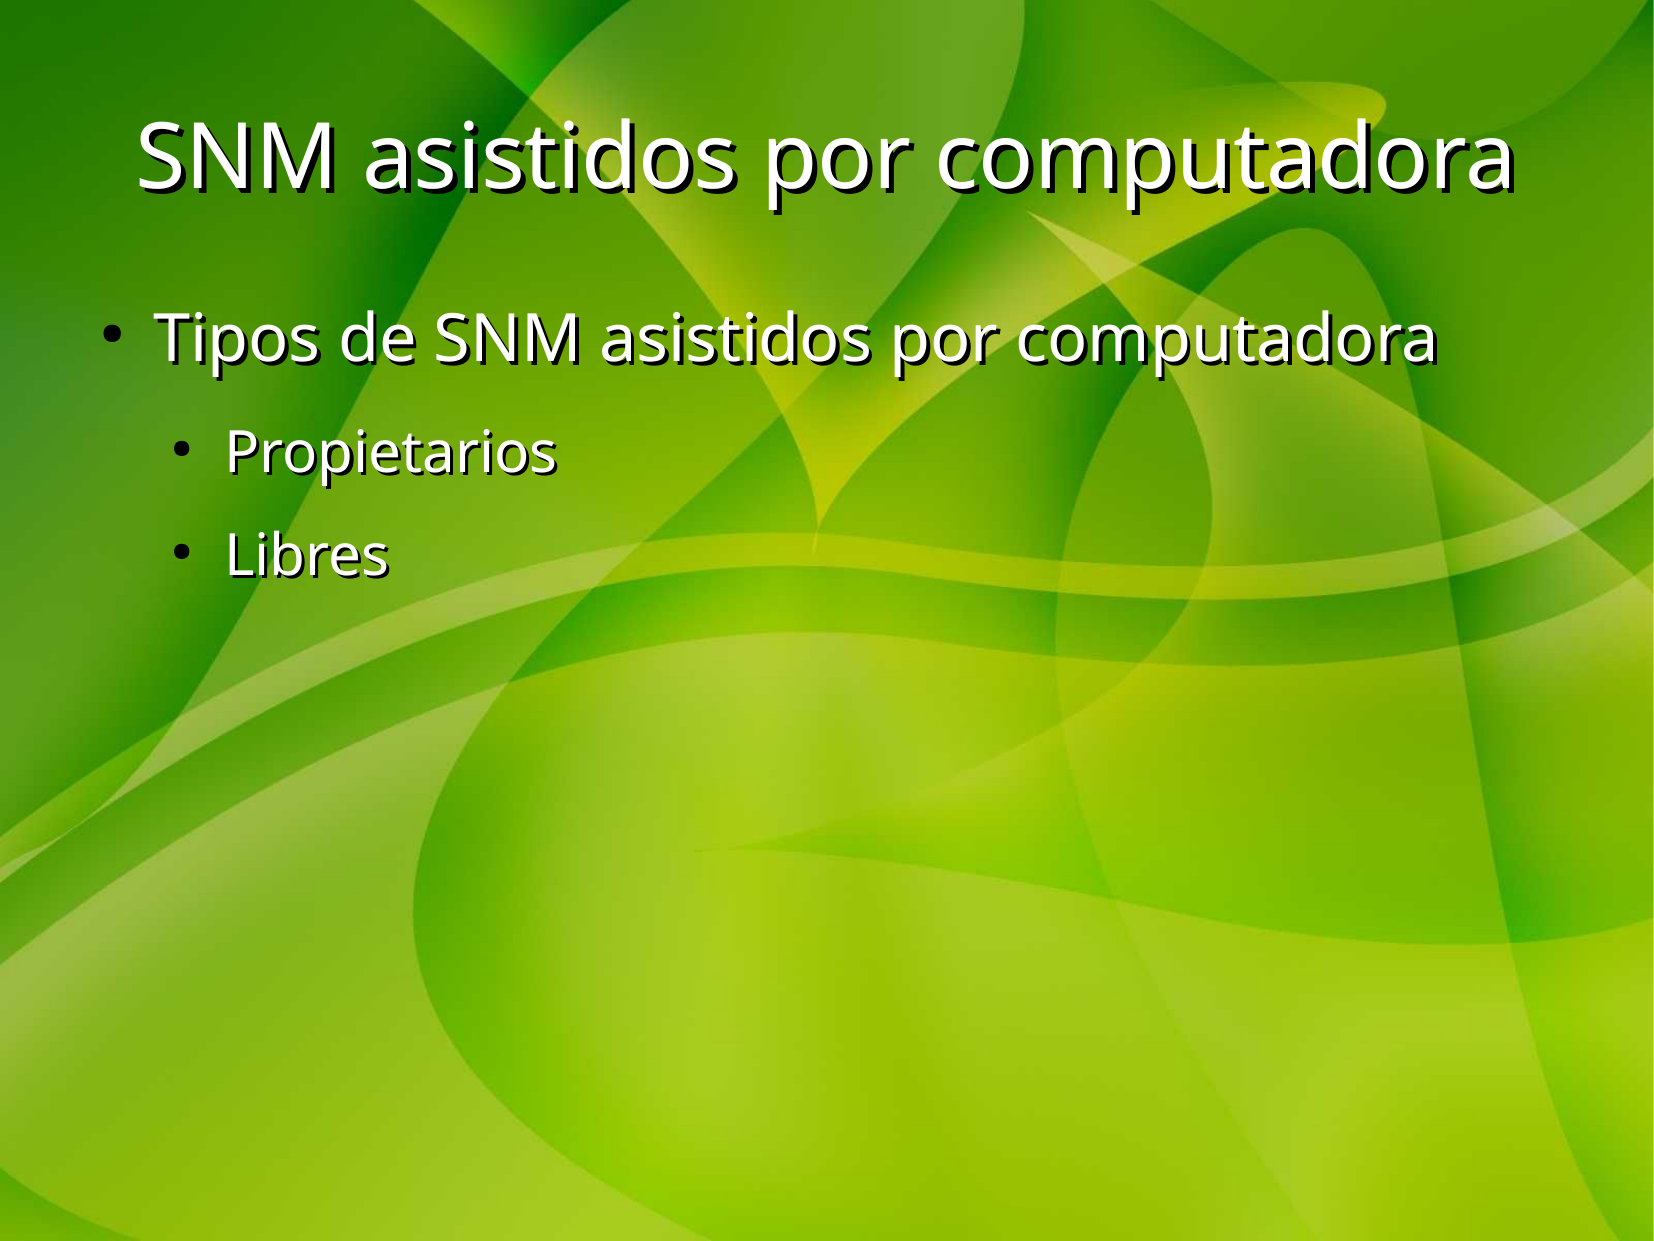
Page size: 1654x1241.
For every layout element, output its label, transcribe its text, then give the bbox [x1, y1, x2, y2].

title SNM asistidos por computadora [82, 56, 1571, 250]
picture [0, 0, 1654, 1241]
list Tipos de SNM asistidos por computadora Propietarios Libres [82, 290, 1571, 1094]
